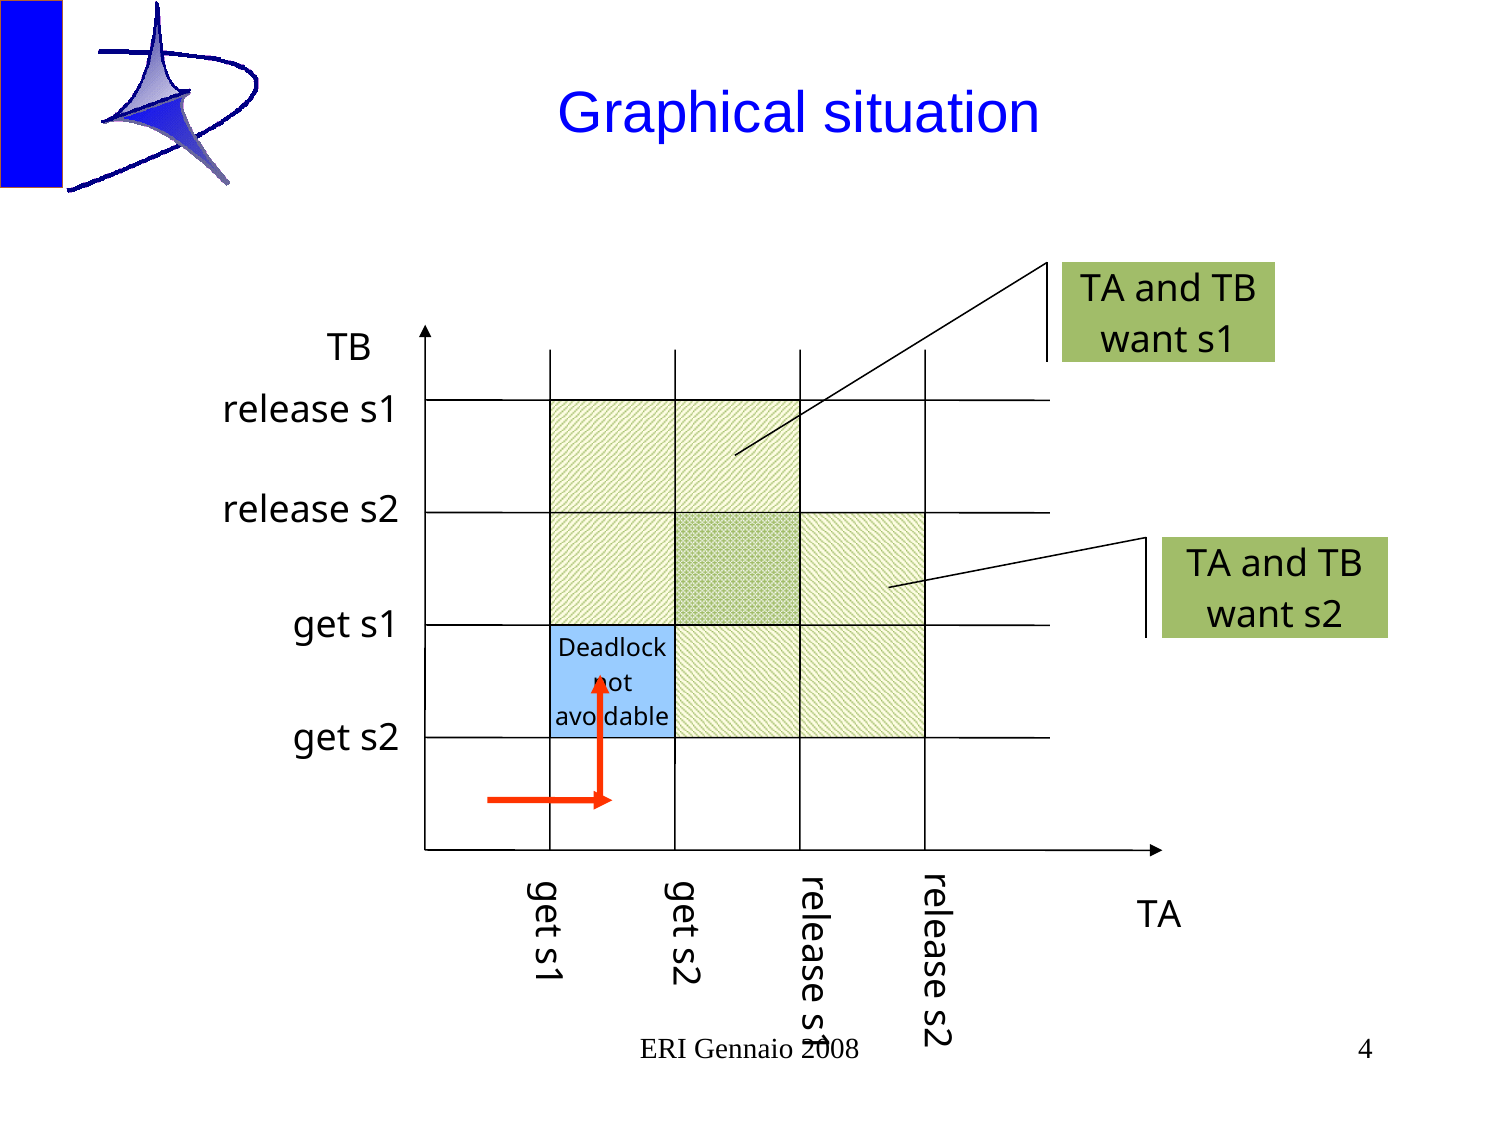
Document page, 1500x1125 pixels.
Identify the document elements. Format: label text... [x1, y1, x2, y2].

text_box [801, 626, 924, 736]
title Graphical situation [174, 62, 1425, 163]
text_box [676, 626, 799, 736]
text_box release s2 [905, 857, 973, 1065]
text_box get s1 [277, 589, 415, 657]
text_box [551, 401, 674, 511]
text_box TA and TB want s2 [1162, 537, 1388, 638]
text_box [801, 514, 924, 624]
text_box get s2 [277, 702, 415, 769]
text_box get s2 [654, 865, 722, 1003]
text_box release s2 [207, 474, 415, 542]
text_box TB [312, 312, 388, 374]
text_box [551, 512, 800, 625]
text_box get s1 [517, 865, 584, 1003]
text_box Deadlock not avoidable [549, 624, 675, 738]
text_box release s1 [783, 860, 851, 1068]
picture [62, 0, 263, 197]
text_box TA [1122, 880, 1197, 947]
text_box release s1 [207, 374, 415, 442]
text_box [676, 401, 799, 511]
text_box TA and TB want s1 [1062, 262, 1275, 362]
